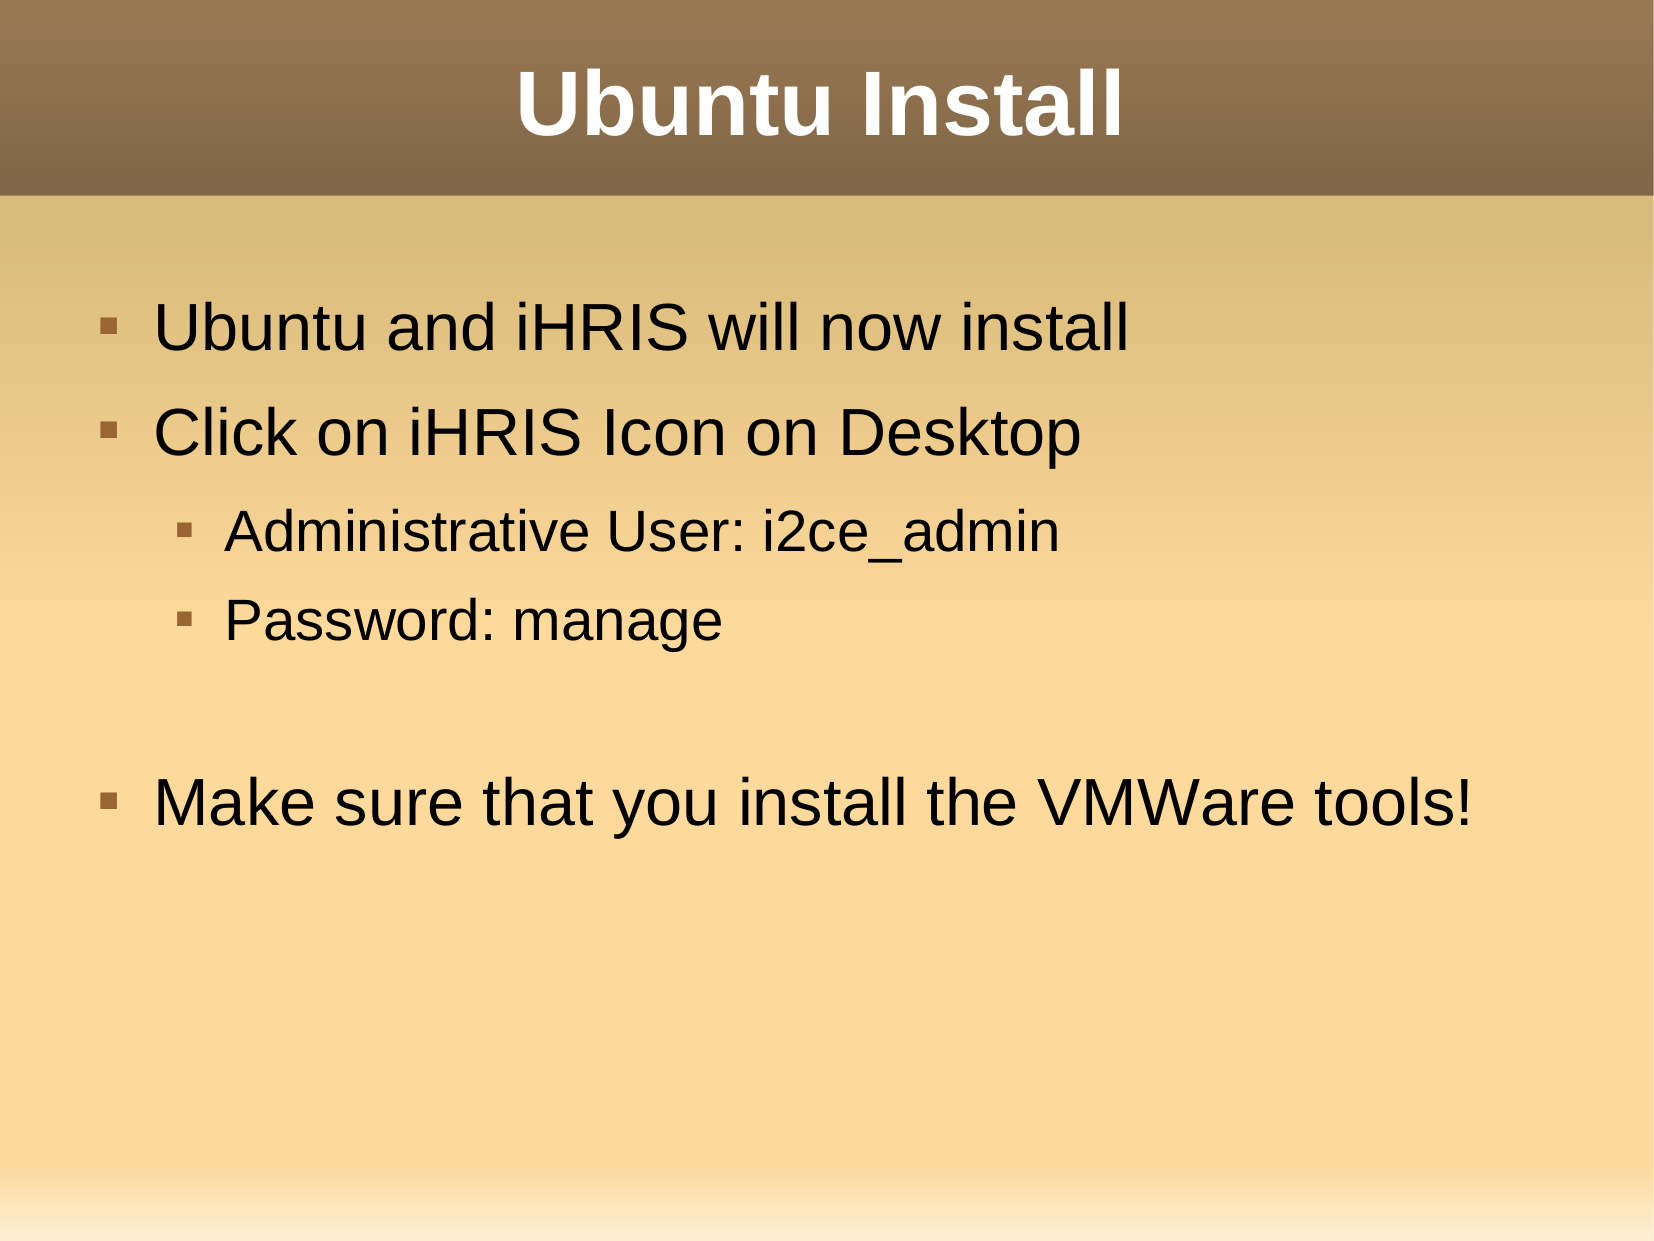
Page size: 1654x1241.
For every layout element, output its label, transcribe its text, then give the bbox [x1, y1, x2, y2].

title Ubuntu Install [76, 7, 1565, 200]
list Ubuntu and iHRIS will now install Click on iHRIS Icon on Desktop Administrative User: i2ce_admin Password: manage Make sure that you install the VMWare tools! [82, 290, 1571, 1094]
picture [0, 0, 1654, 1241]
